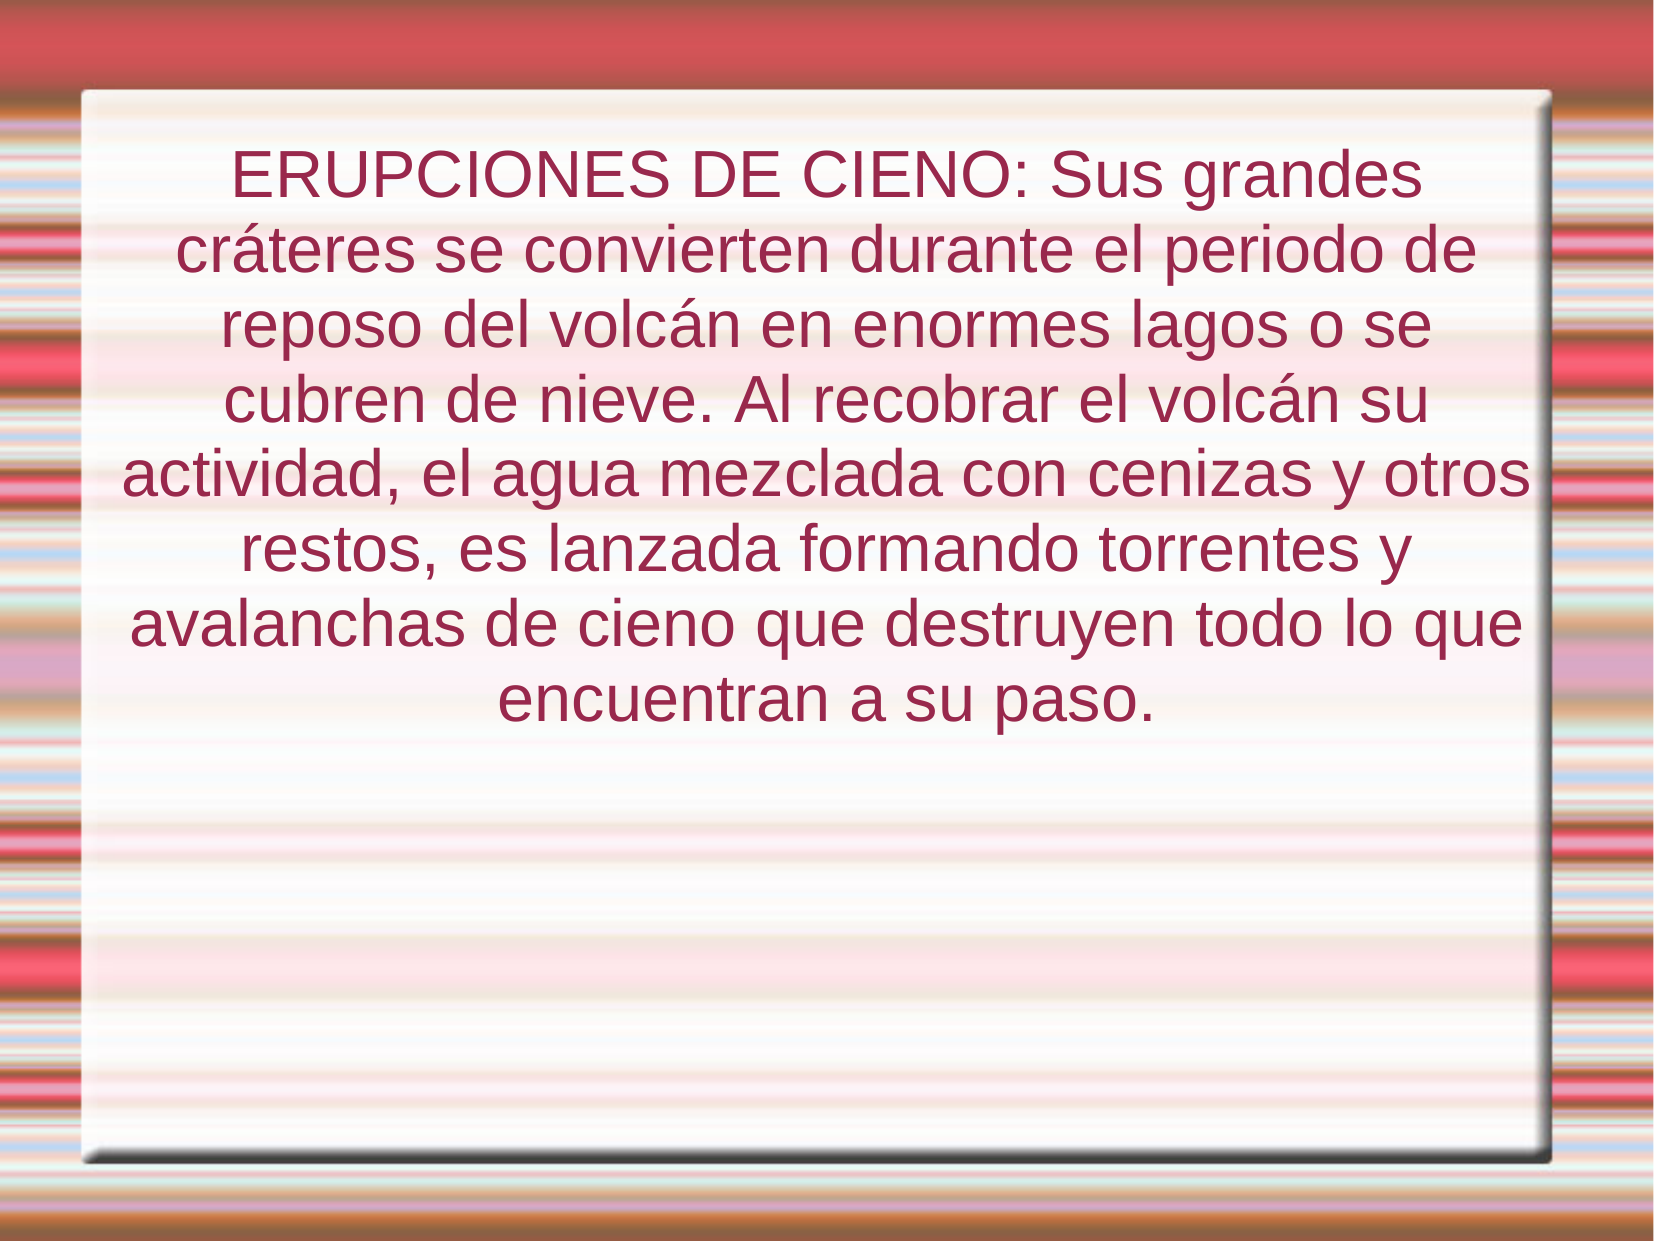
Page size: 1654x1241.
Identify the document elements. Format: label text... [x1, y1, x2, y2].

picture [0, 0, 1654, 1241]
subtitle ERUPCIONES DE CIENO: Sus grandes cráteres se convierten durante el periodo de reposo del volcán en enormes lagos o se cubren de nieve. Al recobrar el volcán su actividad, el agua mezclada con cenizas y otros restos, es lanzada formando torrentes y avalanchas de cieno que destruyen todo lo que encuentran a su paso. [121, 122, 1534, 1125]
